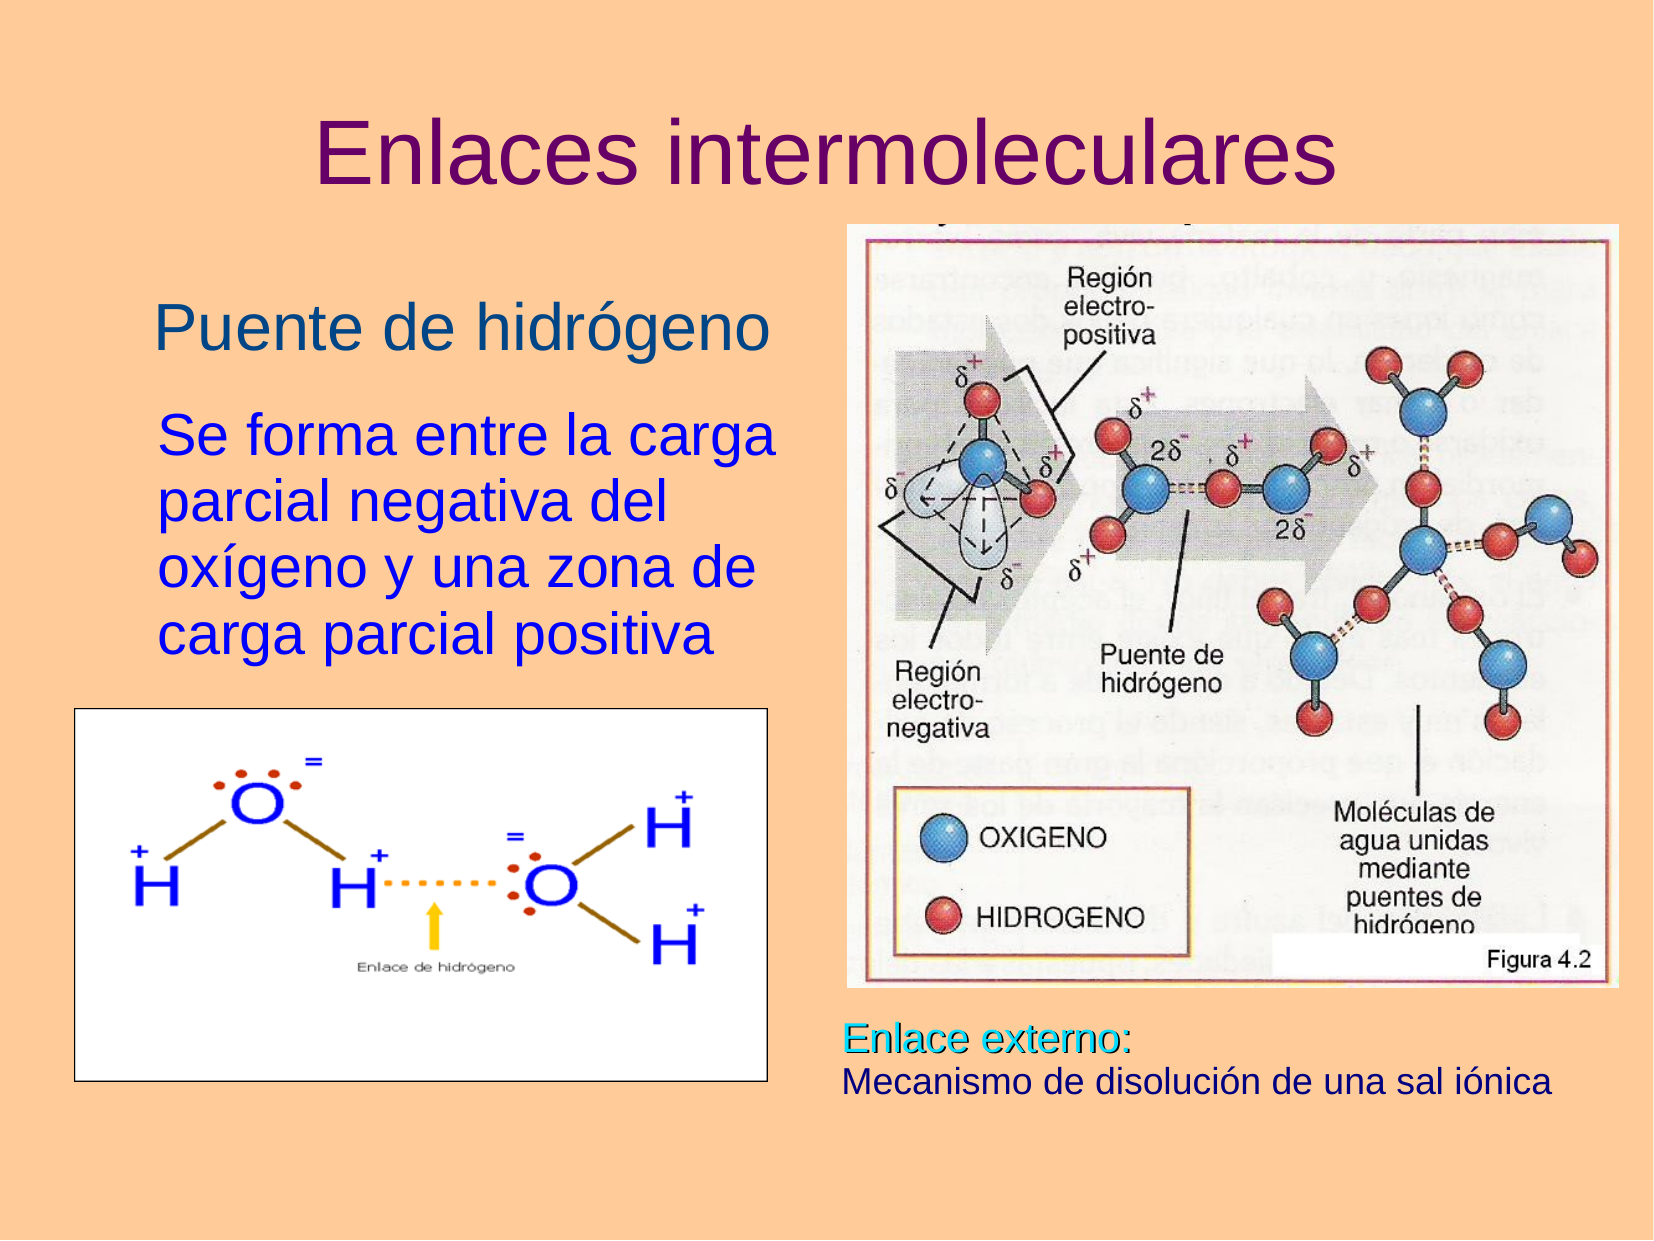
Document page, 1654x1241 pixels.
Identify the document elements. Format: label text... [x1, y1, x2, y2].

list Puente de hidrógeno [82, 290, 809, 681]
text_box Enlace externo:Mecanismo de disolución de una sal iónica [826, 1007, 1630, 1111]
picture [74, 708, 768, 1082]
title Enlaces intermoleculares [82, 49, 1571, 257]
list Se forma entre la carga parcial negativa del oxígeno y una zona de carga parcial positiva [94, 401, 780, 733]
picture [847, 224, 1619, 988]
